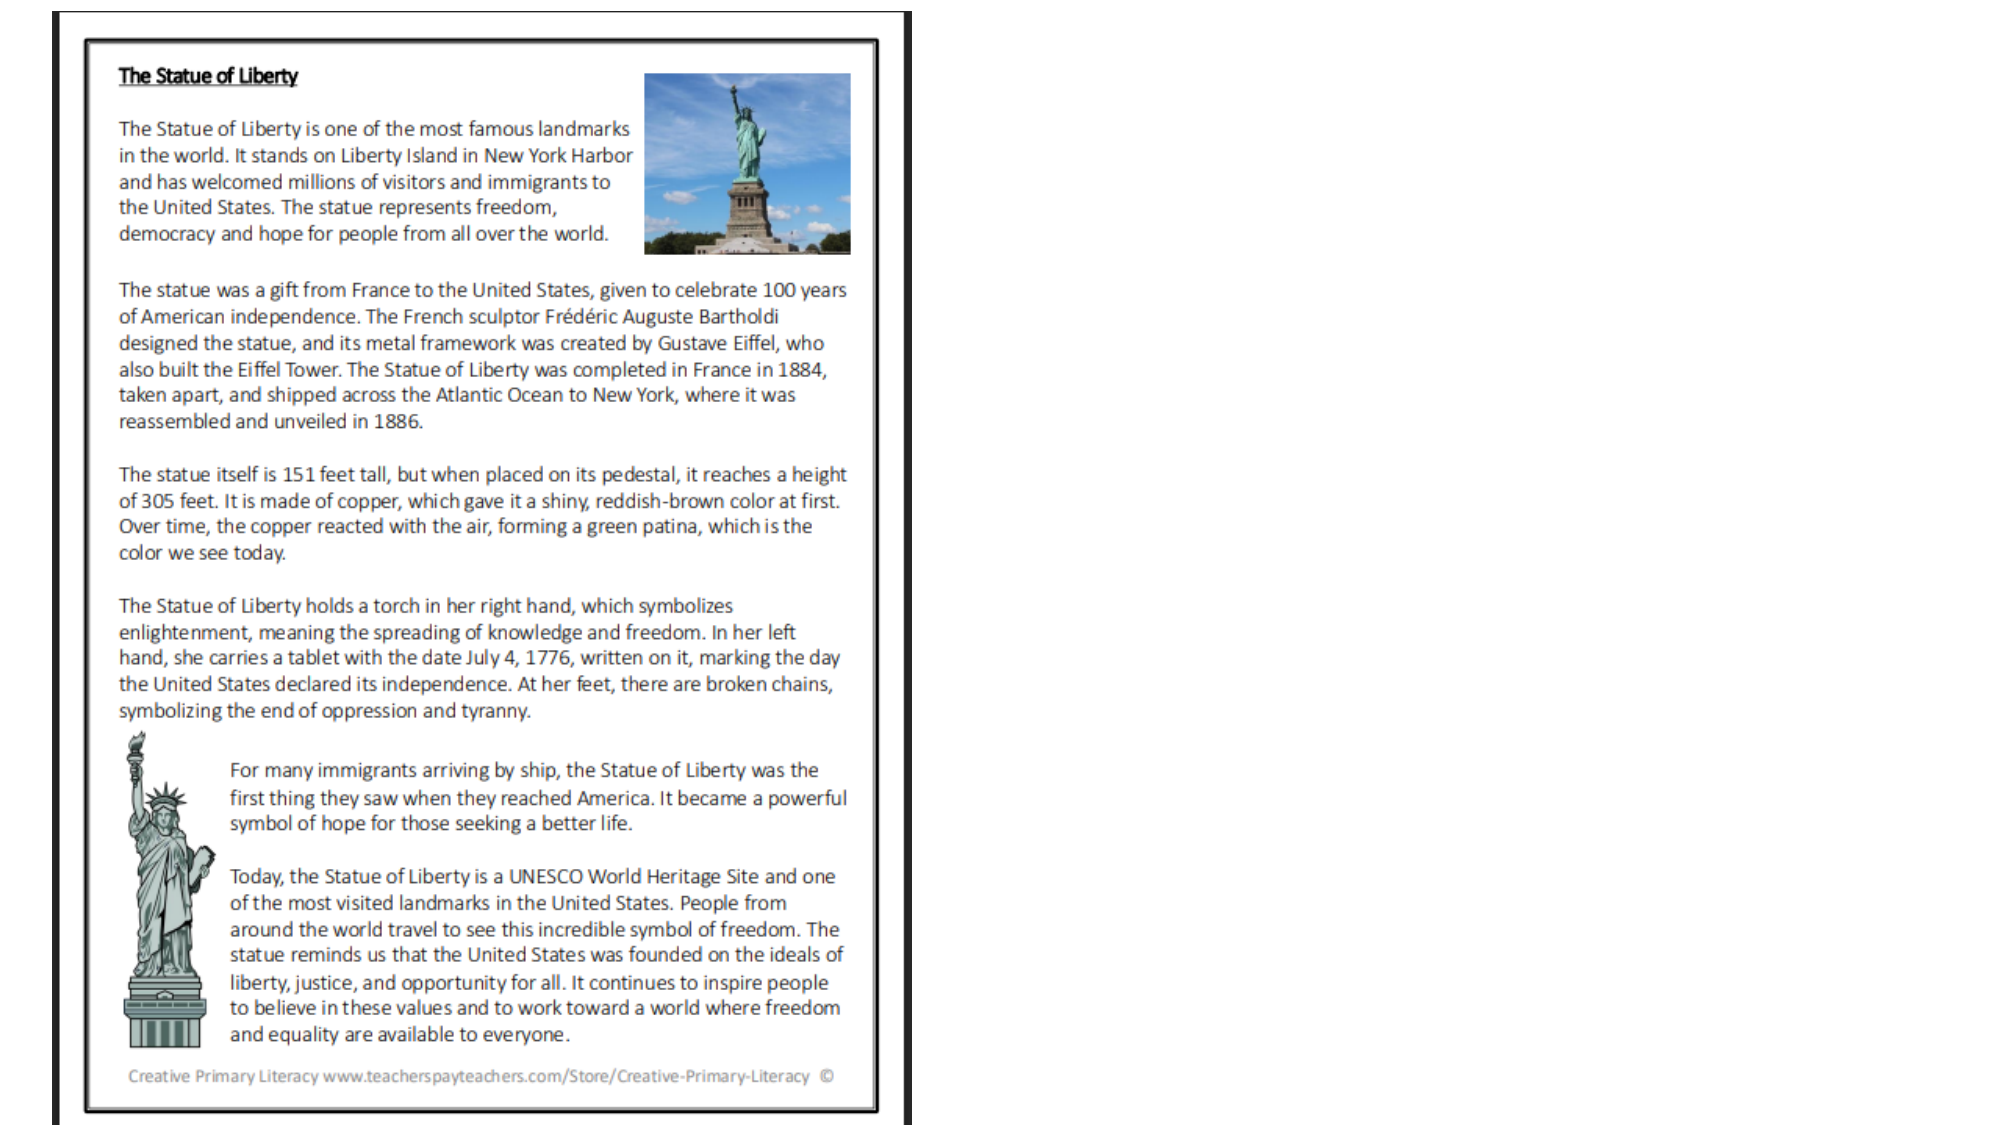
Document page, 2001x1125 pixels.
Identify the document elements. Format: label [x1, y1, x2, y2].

picture [52, 11, 912, 1125]
